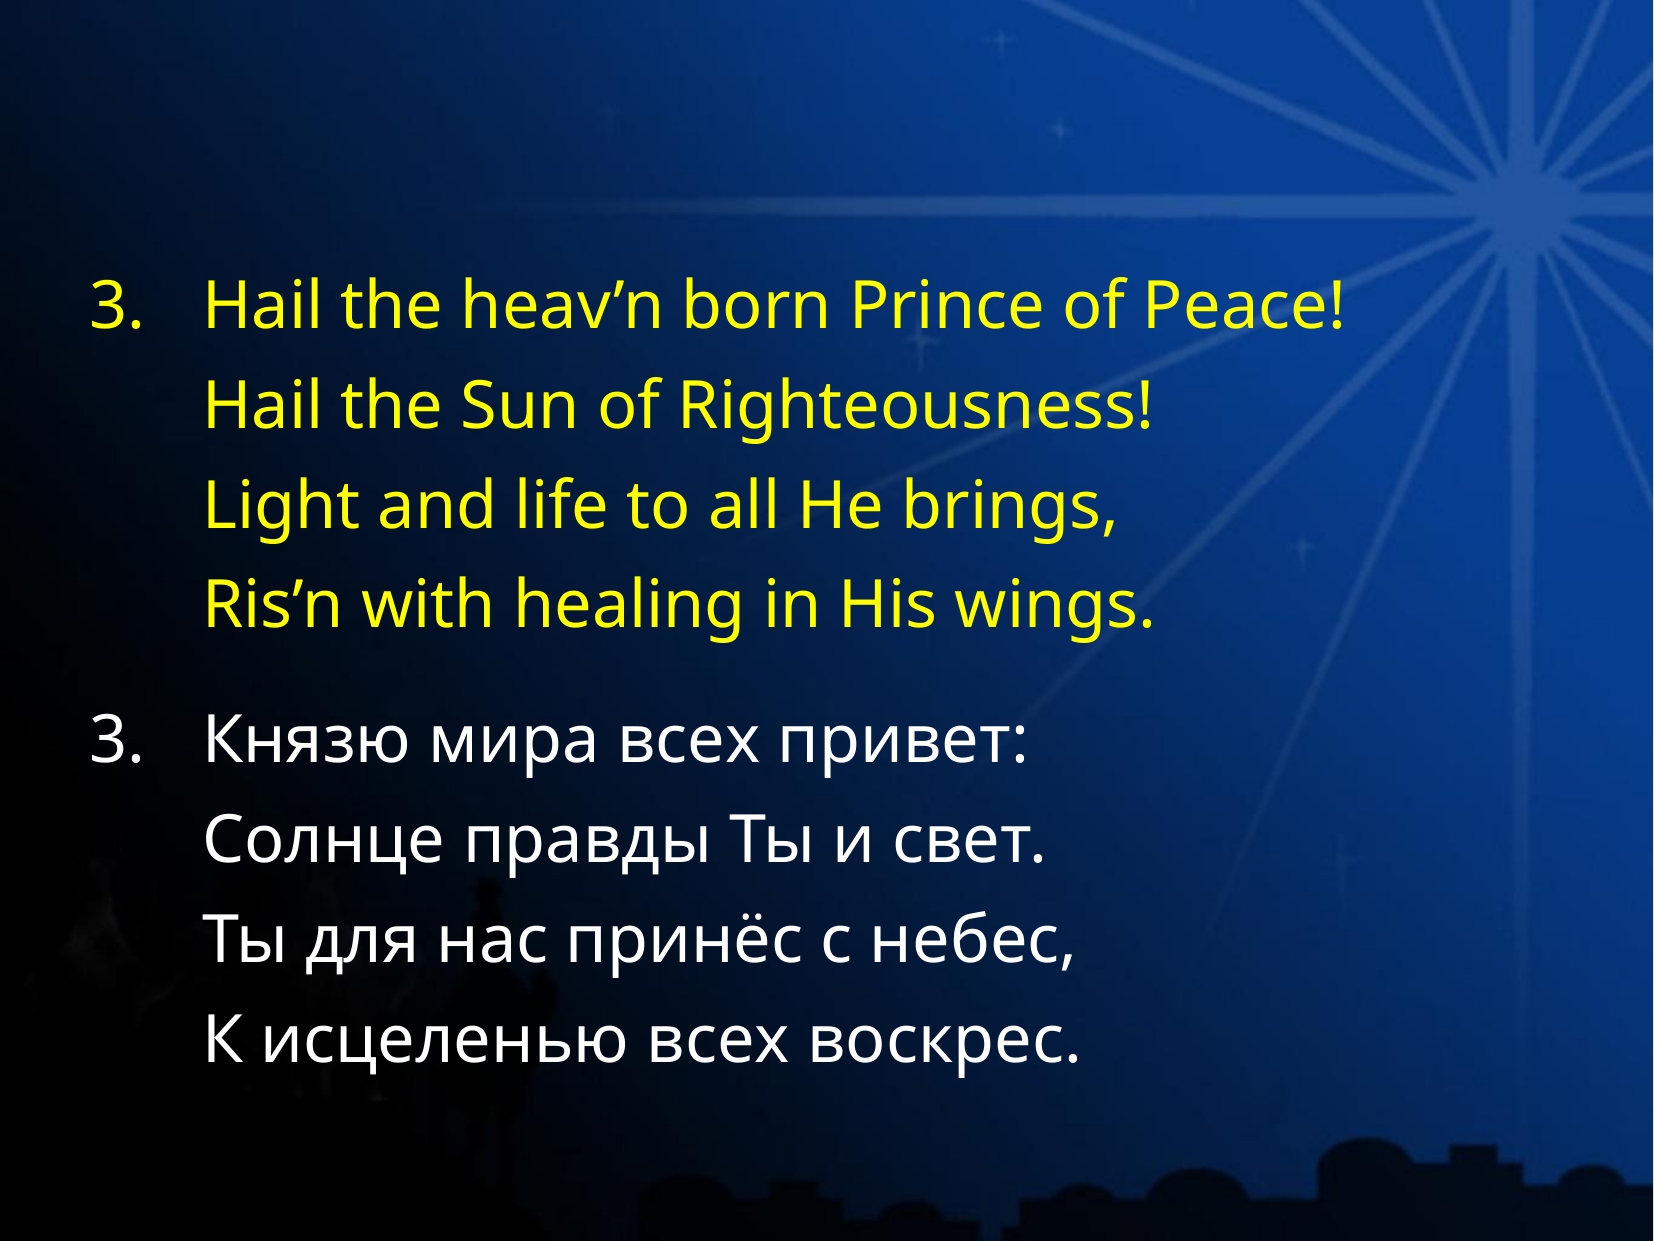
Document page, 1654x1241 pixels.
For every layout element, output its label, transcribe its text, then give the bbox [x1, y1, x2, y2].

text_box 3. Hail the heav’n born Prince of Peace! Hail the Sun of Righteousness! Light and life to all He brings, Ris’n with healing in His wings. [75, 150, 1576, 638]
text_box 3. Князю мира всех привет: Солнце правды Ты и свет. Ты для нас принёс с небес, К исцеленью всех воскрес. [75, 675, 1576, 1163]
picture [0, 0, 1654, 1241]
